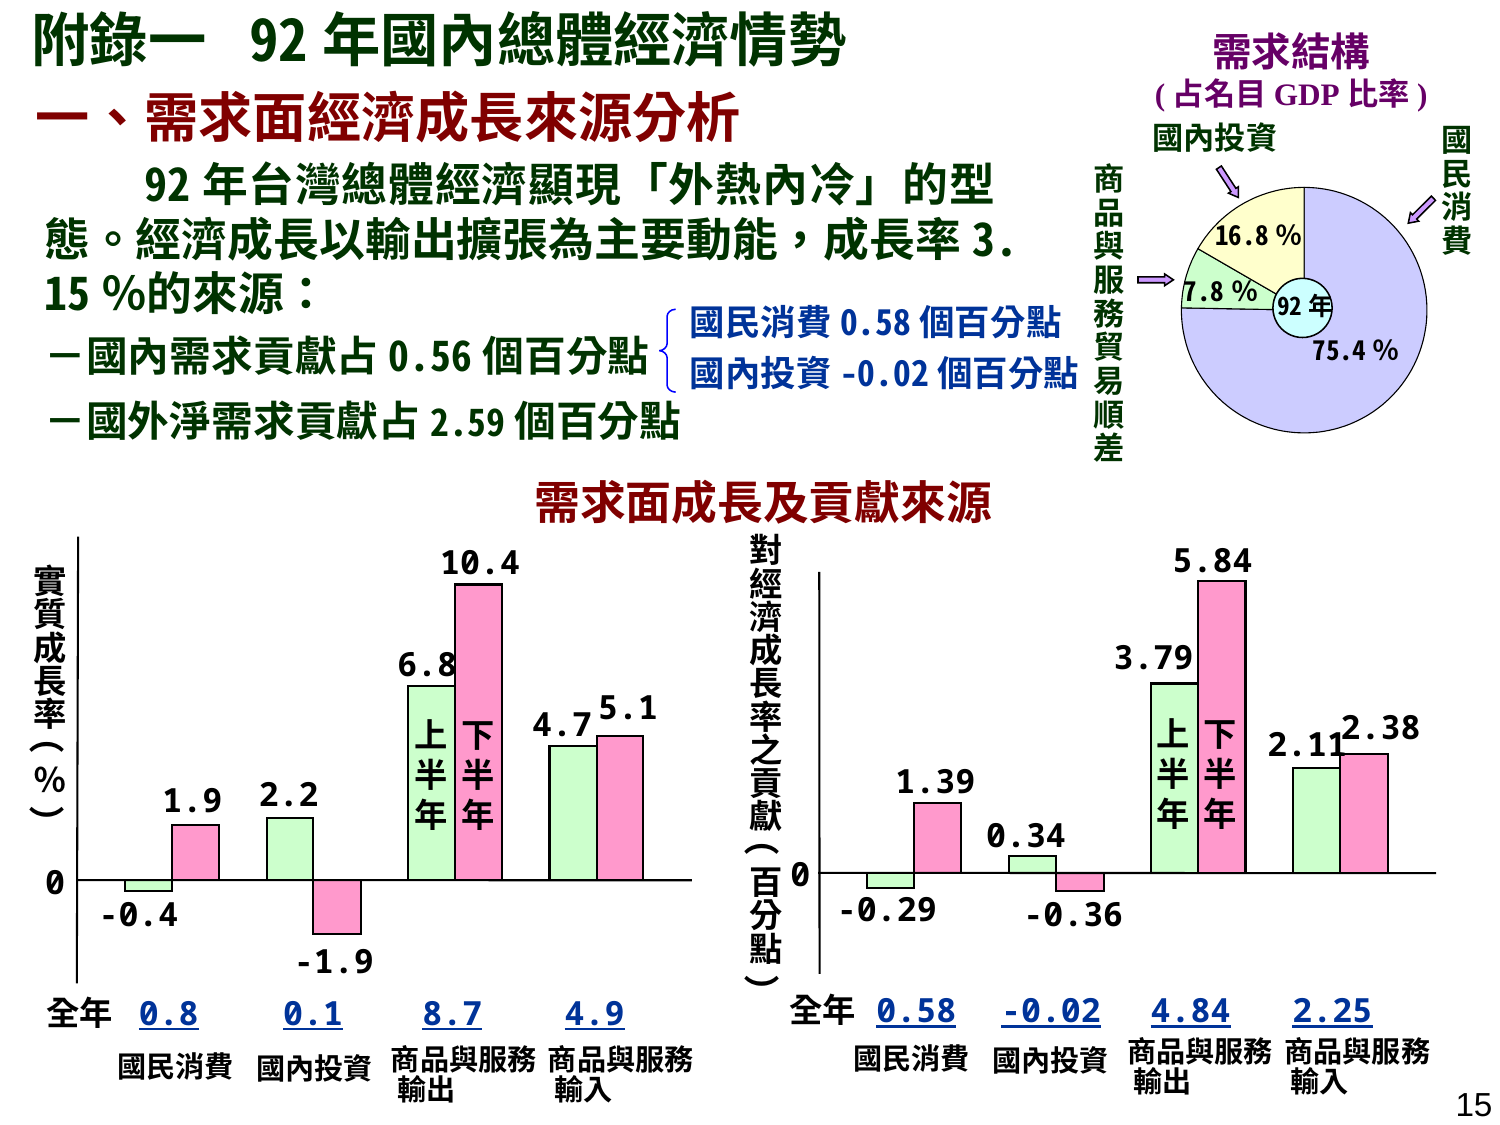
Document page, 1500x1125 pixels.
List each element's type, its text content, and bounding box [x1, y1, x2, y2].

text_box 需求面成長及貢獻來源 [410, 466, 1016, 537]
text_box －國內需求貢獻占0.56個百分點 －國外淨需求貢獻占2.59個百分點 [0, 317, 750, 453]
text_box 4.7 [531, 702, 593, 743]
text_box 6.8 [397, 642, 458, 683]
text_box 0.34 [985, 813, 1067, 854]
text_box 下半年 [461, 714, 481, 835]
text_box [1008, 855, 1057, 871]
text_box 4.84 [1150, 989, 1231, 1025]
text_box [1292, 754, 1388, 872]
text_box 2.2 [258, 772, 319, 813]
text_box [1056, 875, 1104, 891]
picture [1113, 181, 1492, 440]
text_box 國內投資 [256, 1049, 374, 1085]
text_box 5.84 [1172, 538, 1253, 579]
text_box 國內投資 [992, 1041, 1110, 1077]
text_box [549, 736, 644, 879]
text_box 商品與服務 [1284, 1033, 1431, 1069]
text_box 商品與服務 [390, 1041, 538, 1077]
text_box [1150, 581, 1246, 872]
text_box [866, 874, 915, 888]
text_box 商 品 與 服 務 貿 易順差 [1078, 155, 1138, 480]
text_box 4.9 [564, 991, 625, 1028]
text_box -0.29 [836, 888, 937, 929]
text_box 下半年 [1203, 713, 1222, 834]
text_box 國民消費 [116, 1048, 235, 1084]
text_box 輸入 [1290, 1063, 1350, 1099]
text_box 1.39 [895, 760, 976, 801]
text_box 商品與服務 [1290, 1049, 1307, 1063]
text_box 商品與服務 [1133, 1049, 1150, 1063]
text_box 一、需求面經濟成長來源分析 [0, 88, 933, 157]
text_box 10.4 [440, 541, 521, 582]
text_box 全年 [46, 991, 114, 1032]
text_box 商品與服務 [1127, 1033, 1274, 1069]
text_box 上半年 [1155, 713, 1175, 834]
text_box 國 民 消 費 [1426, 116, 1488, 181]
text_box [313, 882, 361, 934]
text_box [407, 584, 503, 879]
text_box 輸出 [1133, 1063, 1193, 1099]
text_box 對經濟成長率之貢獻(百分點) [744, 537, 785, 991]
text_box 0 [45, 861, 66, 902]
text_box 需求結構 (占名目GDP比率) [1076, 18, 1477, 120]
text_box 上半年 [414, 714, 434, 835]
text_box 商品與服務 [547, 1041, 695, 1077]
text_box 國民消費0.58個百分點 國內投資-0.02個百分點 [750, 292, 1078, 402]
text_box -0.4 [98, 892, 179, 933]
text_box 國內投資 [1137, 115, 1410, 175]
text_box 0.8 [138, 991, 200, 1032]
text_box 實質成長率(％) [29, 564, 70, 822]
text_box -0.02 [1000, 989, 1102, 1030]
text_box 5.1 [598, 685, 659, 726]
text_box 8.7 [422, 991, 483, 1032]
text_box [1216, 166, 1232, 181]
text_box [172, 824, 220, 879]
text_box [914, 803, 962, 871]
text_box 0 [790, 853, 811, 894]
text_box 全年 [789, 989, 857, 1030]
text_box 75.4％ [1291, 329, 1422, 389]
text_box [125, 882, 173, 892]
text_box 2.11 [1267, 722, 1348, 763]
text_box 2.38 [1340, 706, 1421, 747]
text_box 92年台灣總體經濟顯現「外熱內冷」的型態。經濟成長以輸出擴張為主要動能，成長率3.15％的來源： [29, 147, 1010, 328]
text_box 輸出 [397, 1071, 456, 1107]
text_box 0.1 [282, 991, 344, 1032]
text_box 0.58 [876, 989, 957, 1030]
text_box 92年 [1240, 286, 1371, 346]
text_box 16.8％ [1200, 214, 1340, 260]
text_box 1.9 [162, 779, 223, 820]
text_box 附錄一 92年國內總體經濟情勢 [16, 0, 1060, 82]
text_box 2.25 [1292, 989, 1373, 1025]
text_box 7.8％ [1161, 270, 1281, 328]
text_box -0.36 [1023, 892, 1124, 933]
text_box [266, 817, 314, 879]
text_box -1.9 [293, 939, 375, 980]
text_box 3.79 [1113, 636, 1194, 677]
text_box [1282, 278, 1323, 286]
text_box 國民消費 [853, 1040, 971, 1076]
text_box 輸入 [554, 1071, 613, 1107]
